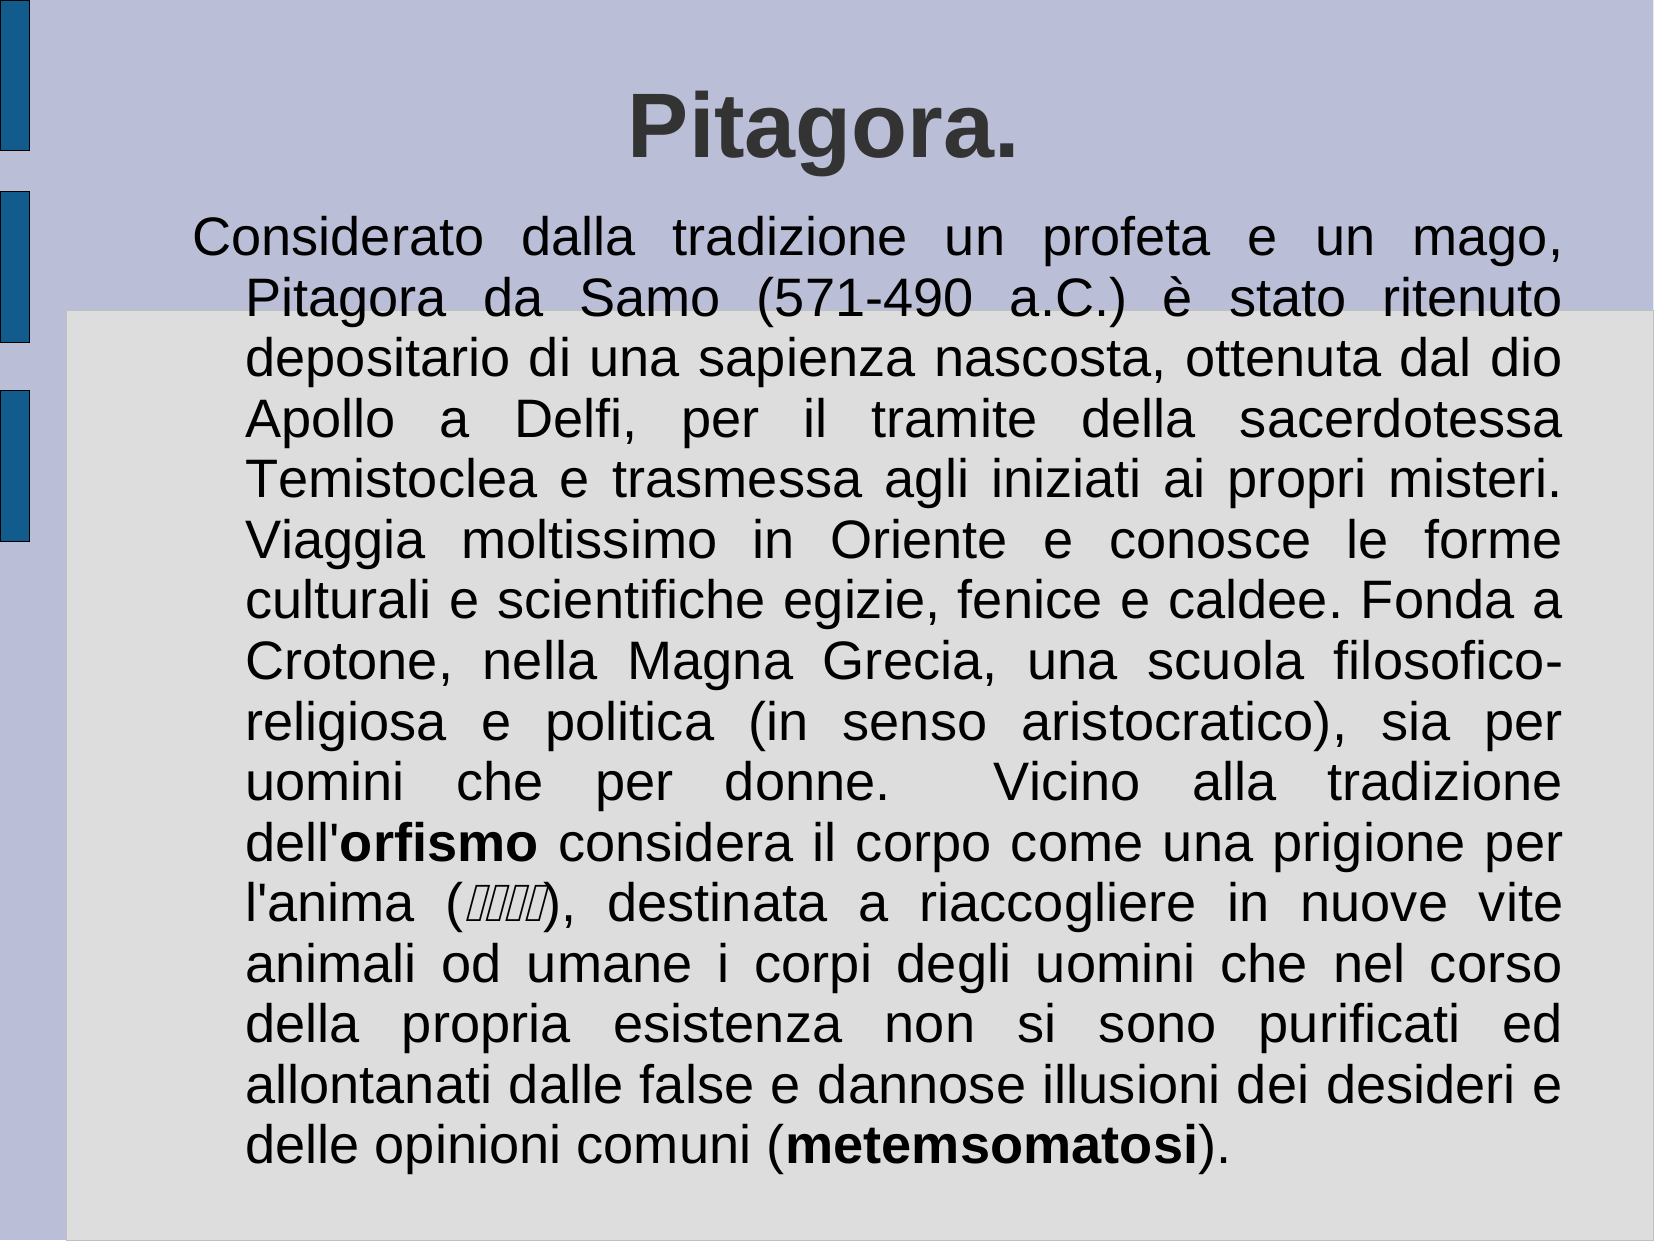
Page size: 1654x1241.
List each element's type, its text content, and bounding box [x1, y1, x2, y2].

list Considerato dalla tradizione un profeta e un mago, Pitagora da Samo (571-490 a.C.) è stato ritenuto depositario di una sapienza nascosta, ottenuta dal dio Apollo a Delfi, per il tramite della sacerdotessa Temistoclea e trasmessa agli iniziati ai propri misteri. Viaggia moltissimo in Oriente e conosce le forme culturali e scientifiche egizie, fenice e caldee. Fonda a Crotone, nella Magna Grecia, una scuola filosofico-religiosa e politica (in senso aristocratico), sia per uomini che per donne. Vicino alla tradizione dell'orfismo considera il corpo come una prigione per l'anima (), destinata a riaccogliere in nuove vite animali od umane i corpi degli uomini che nel corso della propria esistenza non si sono purificati ed allontanati dalle false e dannose illusioni dei desideri e delle opinioni comuni (metemsomatosi). [174, 206, 1565, 1211]
title Pitagora. [118, 29, 1531, 223]
